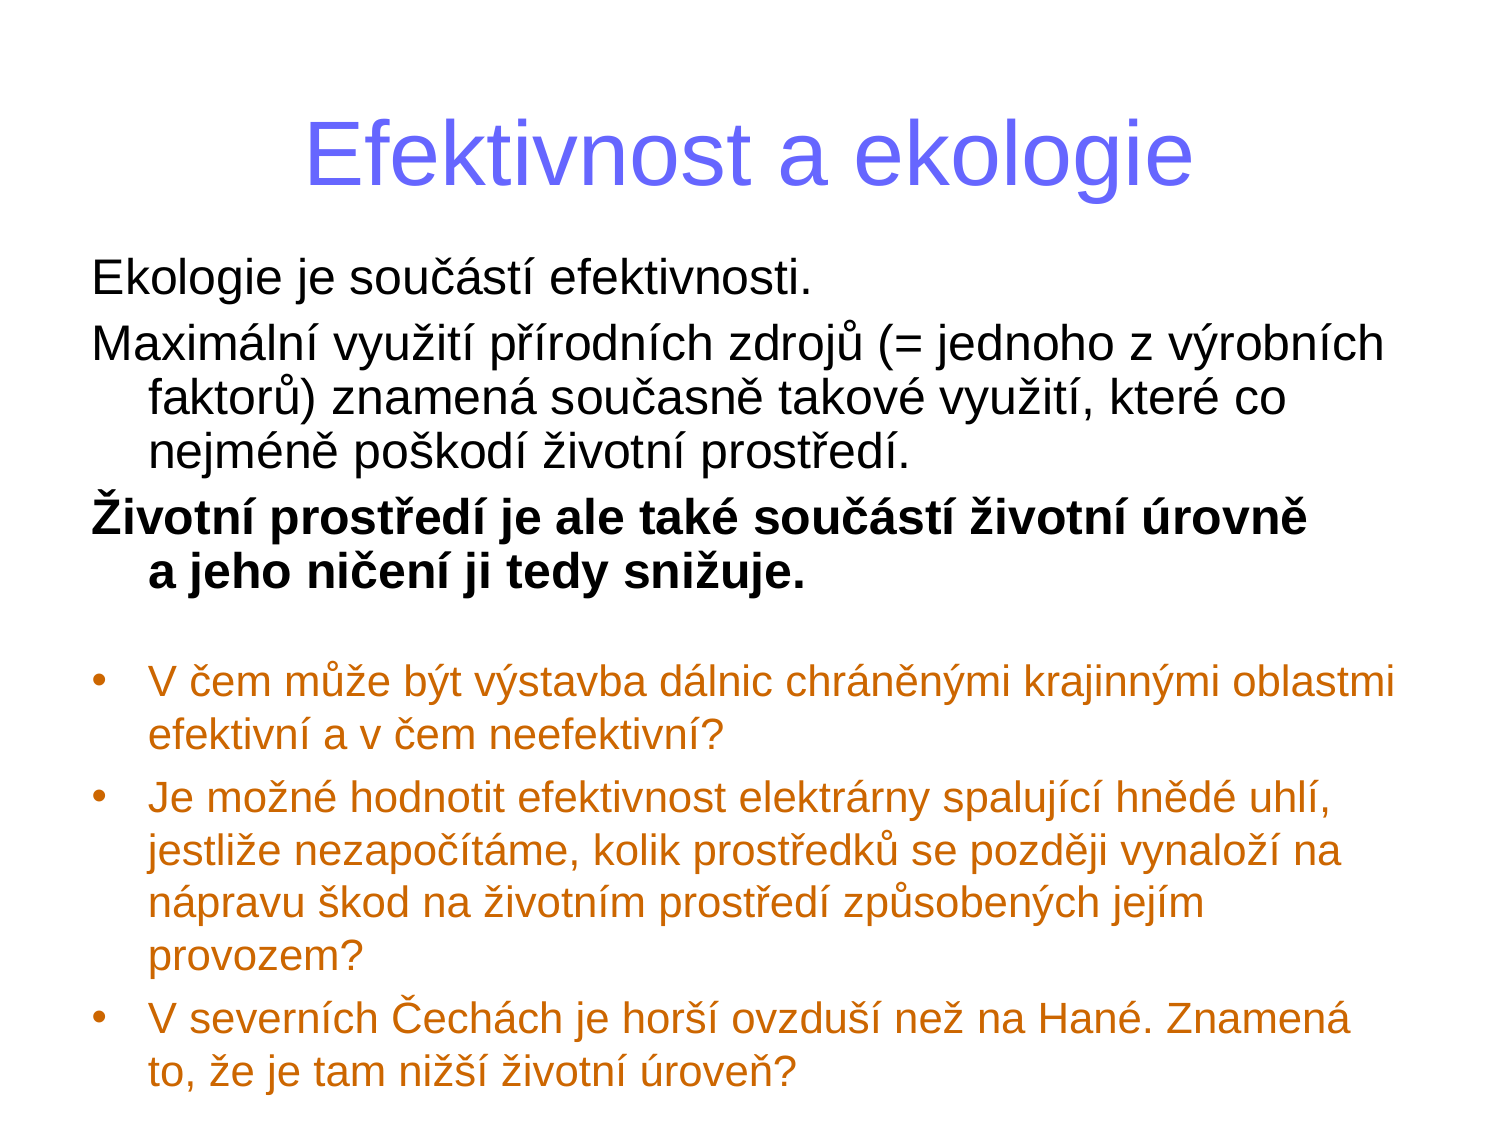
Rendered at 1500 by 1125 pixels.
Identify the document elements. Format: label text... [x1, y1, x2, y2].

text_box V čem může být výstavba dálnic chráněnými krajinnými oblastmi efektivní a v čem neefektivní? Je možné hodnotit efektivnost elektrárny spalující hnědé uhlí, jestliže nezapočítáme, kolik prostředků se později vynaloží na nápravu škod na životním prostředí způsobených jejím provozem? V severních Čechách je horší ovzduší než na Hané. Znamená to, že je tam nižší životní úroveň? [76, 645, 1427, 1067]
list Ekologie je součástí efektivnosti. Maximální využití přírodních zdrojů (= jednoho z výrobních faktorů) znamená současně takové využití, které co nejméně poškodí životní prostředí. Životní prostředí je ale také součástí životní úrovně a jeho ničení ji tedy snižuje. [76, 243, 1427, 634]
title Efektivnost a ekologie [75, 54, 1426, 243]
